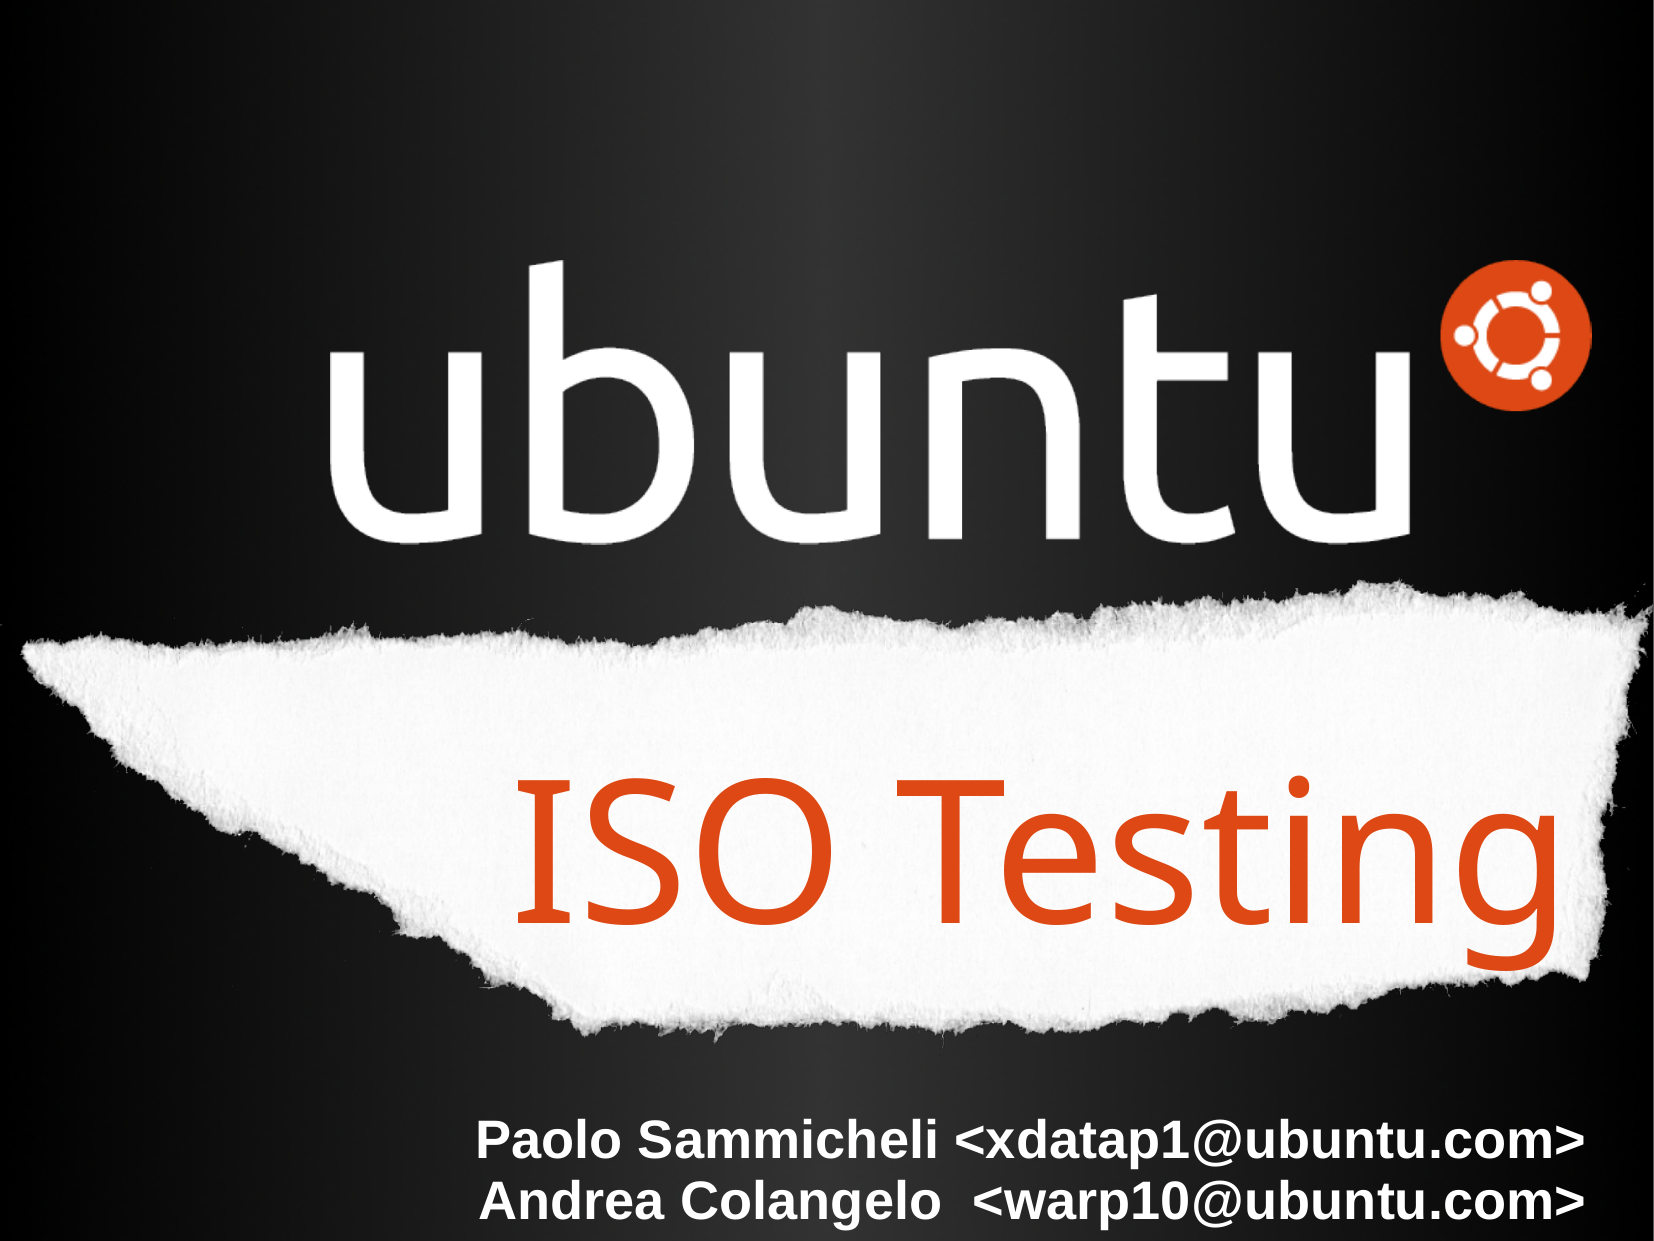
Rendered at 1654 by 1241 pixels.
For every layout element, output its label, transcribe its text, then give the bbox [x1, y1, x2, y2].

text_box ISO Testing [319, 702, 1587, 942]
text_box Paolo Sammicheli <xdatap1@ubuntu.com> Andrea Colangelo <warp10@ubuntu.com> [0, 1102, 1603, 1241]
picture [0, 0, 1654, 1241]
